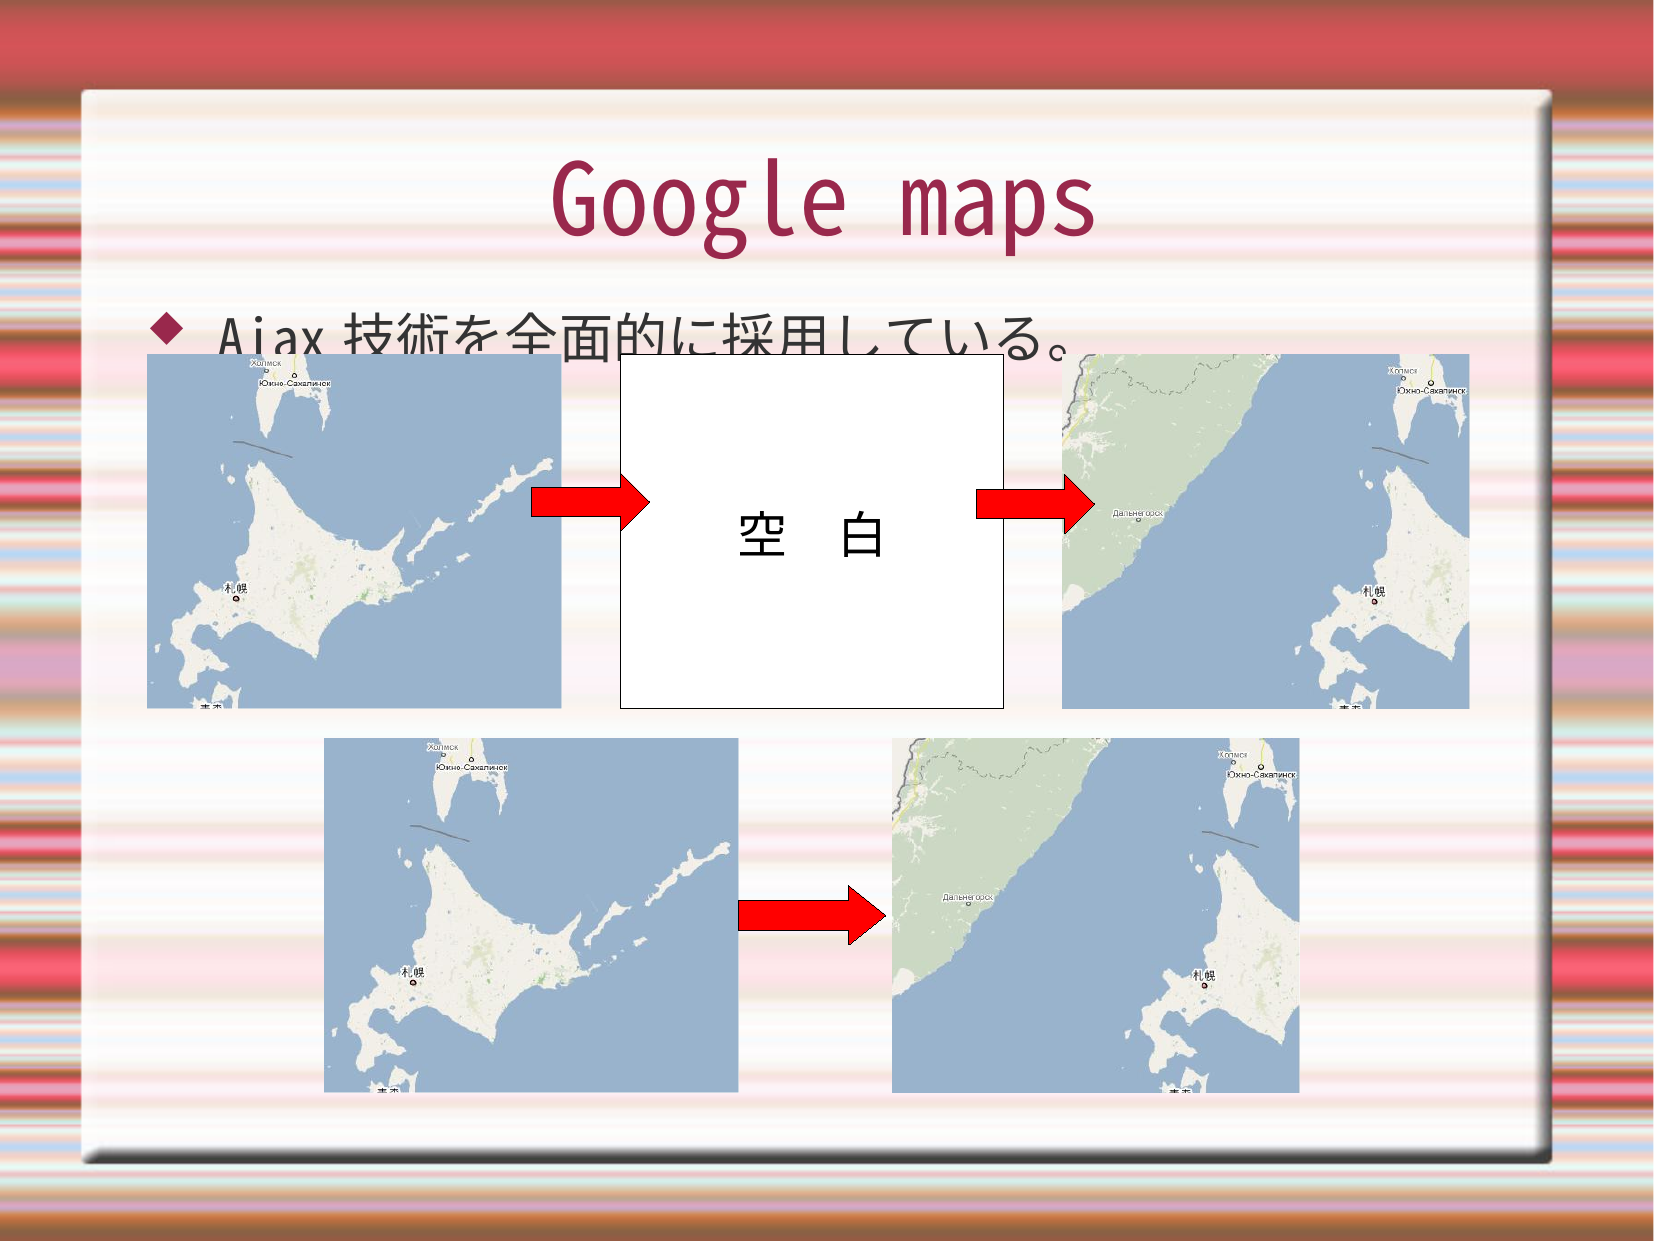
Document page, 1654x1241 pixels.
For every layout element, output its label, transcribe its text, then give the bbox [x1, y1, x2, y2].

text_box [976, 474, 1095, 534]
list Ajax技術を全面的に採用している。 [134, 295, 1516, 1133]
text_box [738, 885, 886, 945]
picture [0, 0, 1654, 1241]
text_box [531, 472, 650, 532]
text_box 空 白 [620, 354, 1004, 709]
title Google maps [118, 117, 1531, 266]
